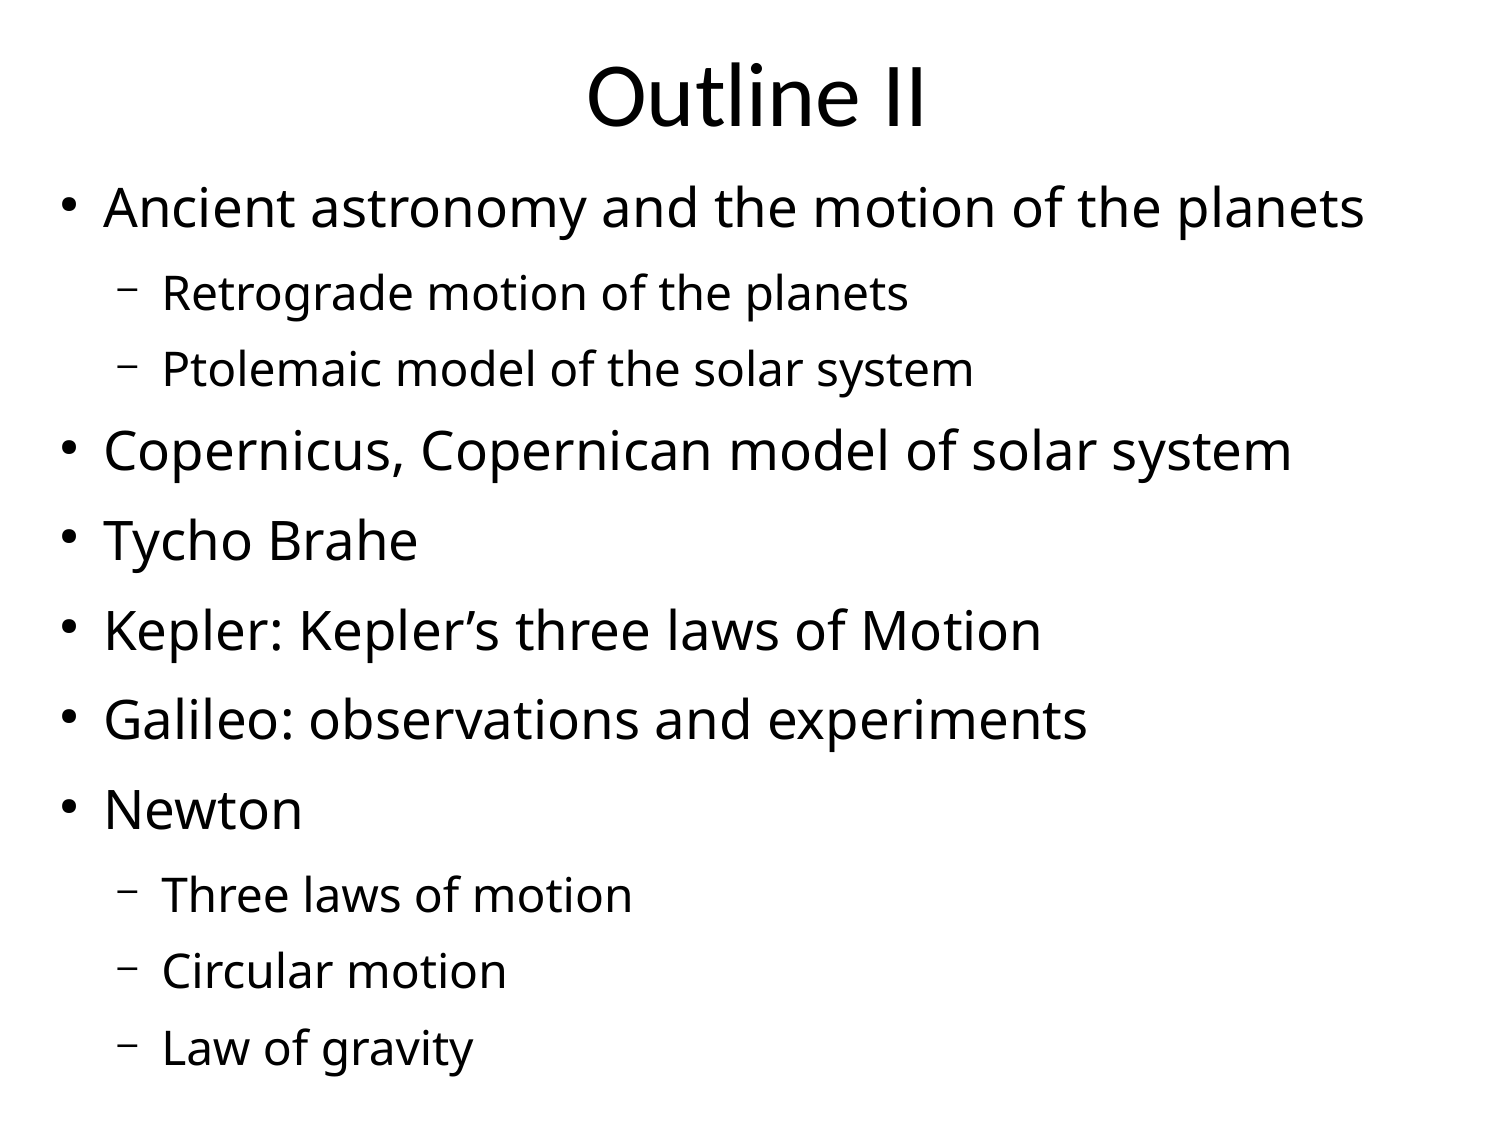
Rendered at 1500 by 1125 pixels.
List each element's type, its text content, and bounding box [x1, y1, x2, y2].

list Ancient astronomy and the motion of the planets Retrograde motion of the planets Ptolemaic model of the solar system Copernicus, Copernican model of solar system Tycho Brahe Kepler: Kepler’s three laws of Motion Galileo: observations and experiments Newton Three laws of motion Circular motion Law of gravity [45, 172, 1471, 1081]
title Outline II [45, 29, 1471, 150]
